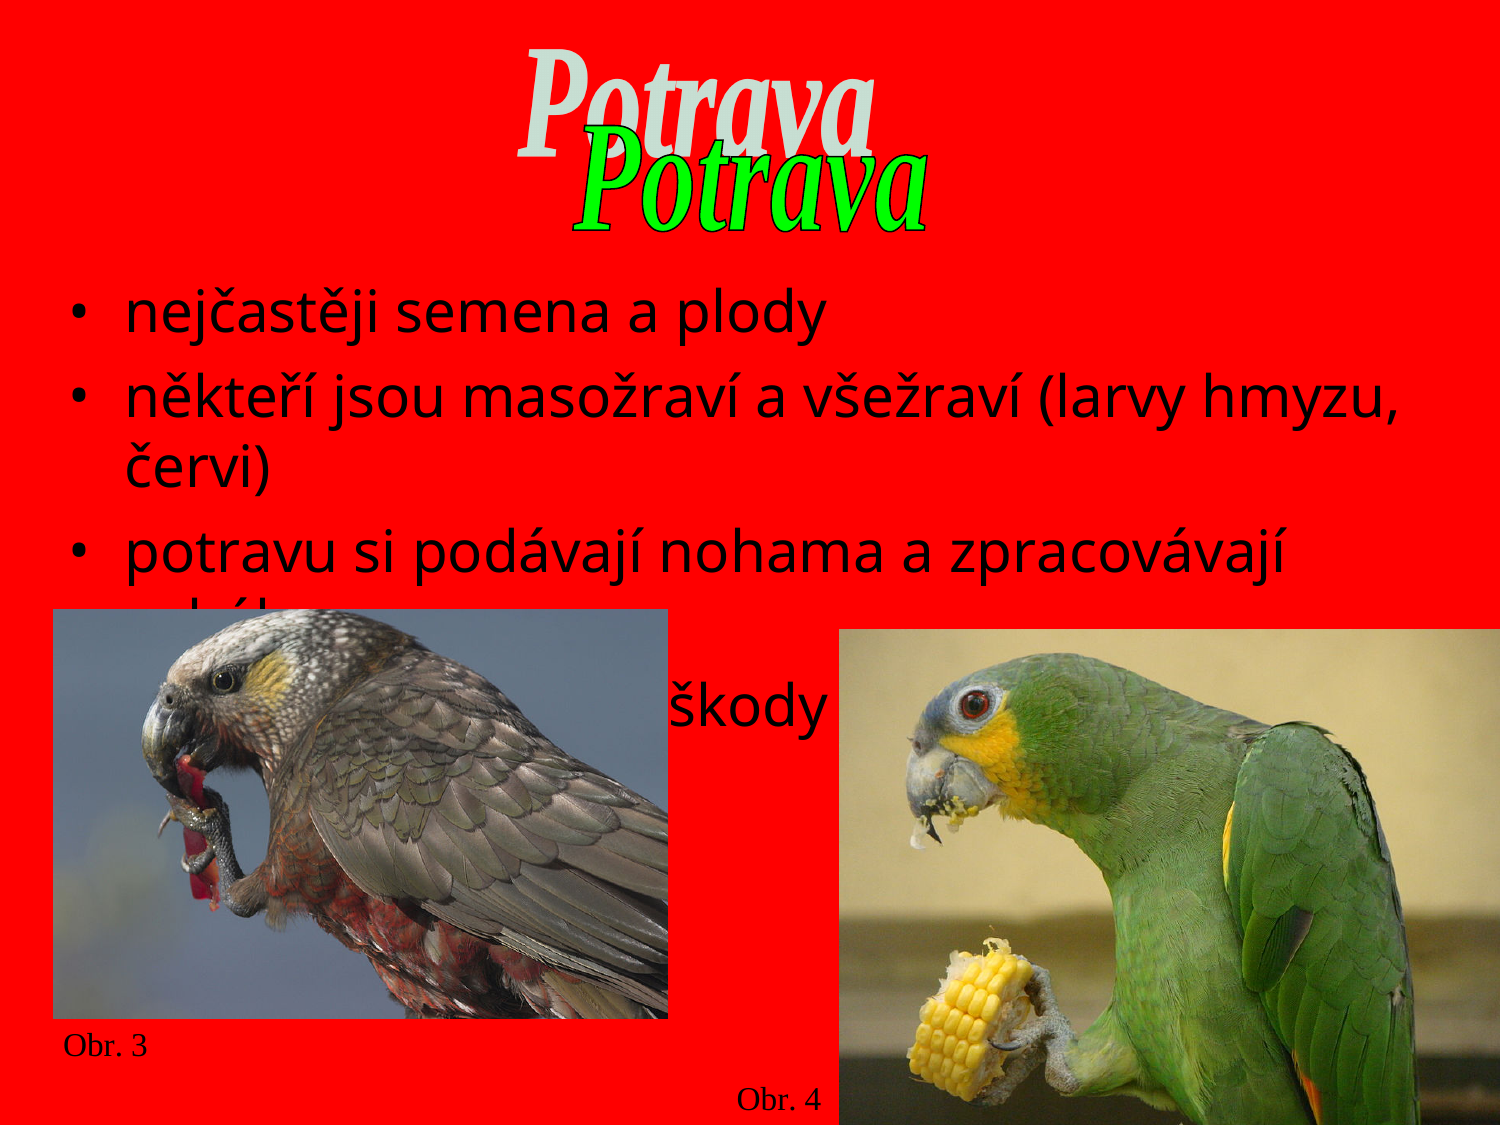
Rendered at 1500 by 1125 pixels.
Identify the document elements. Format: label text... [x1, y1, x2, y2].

text_box Potrava [771, 154, 823, 232]
text_box Potrava [826, 156, 876, 232]
text_box Potrava [875, 154, 928, 232]
text_box Obr. 3 [29, 1011, 184, 1072]
picture [53, 609, 668, 1019]
text_box Potrava [699, 140, 771, 232]
picture [839, 629, 1500, 1125]
text_box Potrava [572, 125, 642, 231]
text_box Obr. 4 [702, 1064, 857, 1125]
list nejčastěji semena a plody někteří jsou masožraví a všežraví (larvy hmyzu, červi) potravu si podávají nohama a zpracovávají zobákem mohou způsobovat škody na polích [53, 267, 1471, 943]
text_box Potrava [642, 154, 693, 232]
